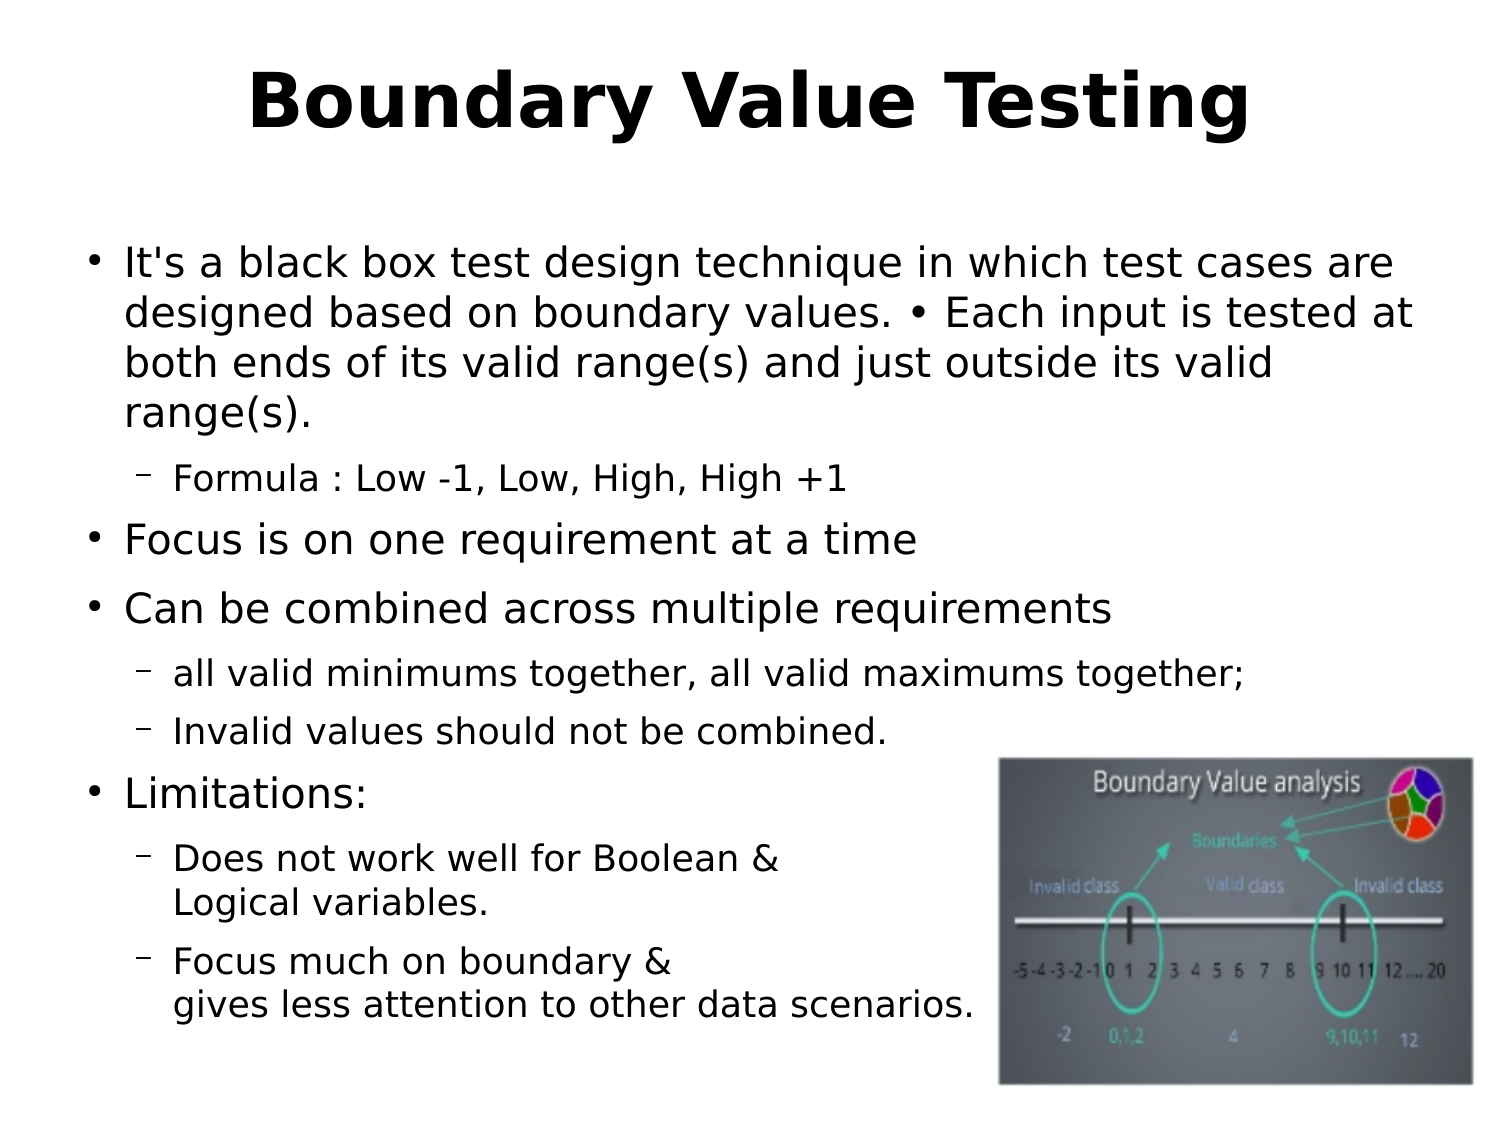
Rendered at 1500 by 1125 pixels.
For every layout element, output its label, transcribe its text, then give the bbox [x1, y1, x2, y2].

list It's a black box test design technique in which test cases are designed based on boundary values. • Each input is tested at both ends of its valid range(s) and just outside its valid range(s). Formula : Low -1, Low, High, High +1 Focus is on one requirement at a time Can be combined across multiple requirements all valid minimums together, all valid maximums together; Invalid values should not be combined. Limitations: Does not work well for Boolean & Logical variables. Focus much on boundary & gives less attention to other data scenarios. [75, 236, 1425, 1029]
title Boundary Value Testing [75, 44, 1425, 177]
picture [985, 739, 1479, 1107]
